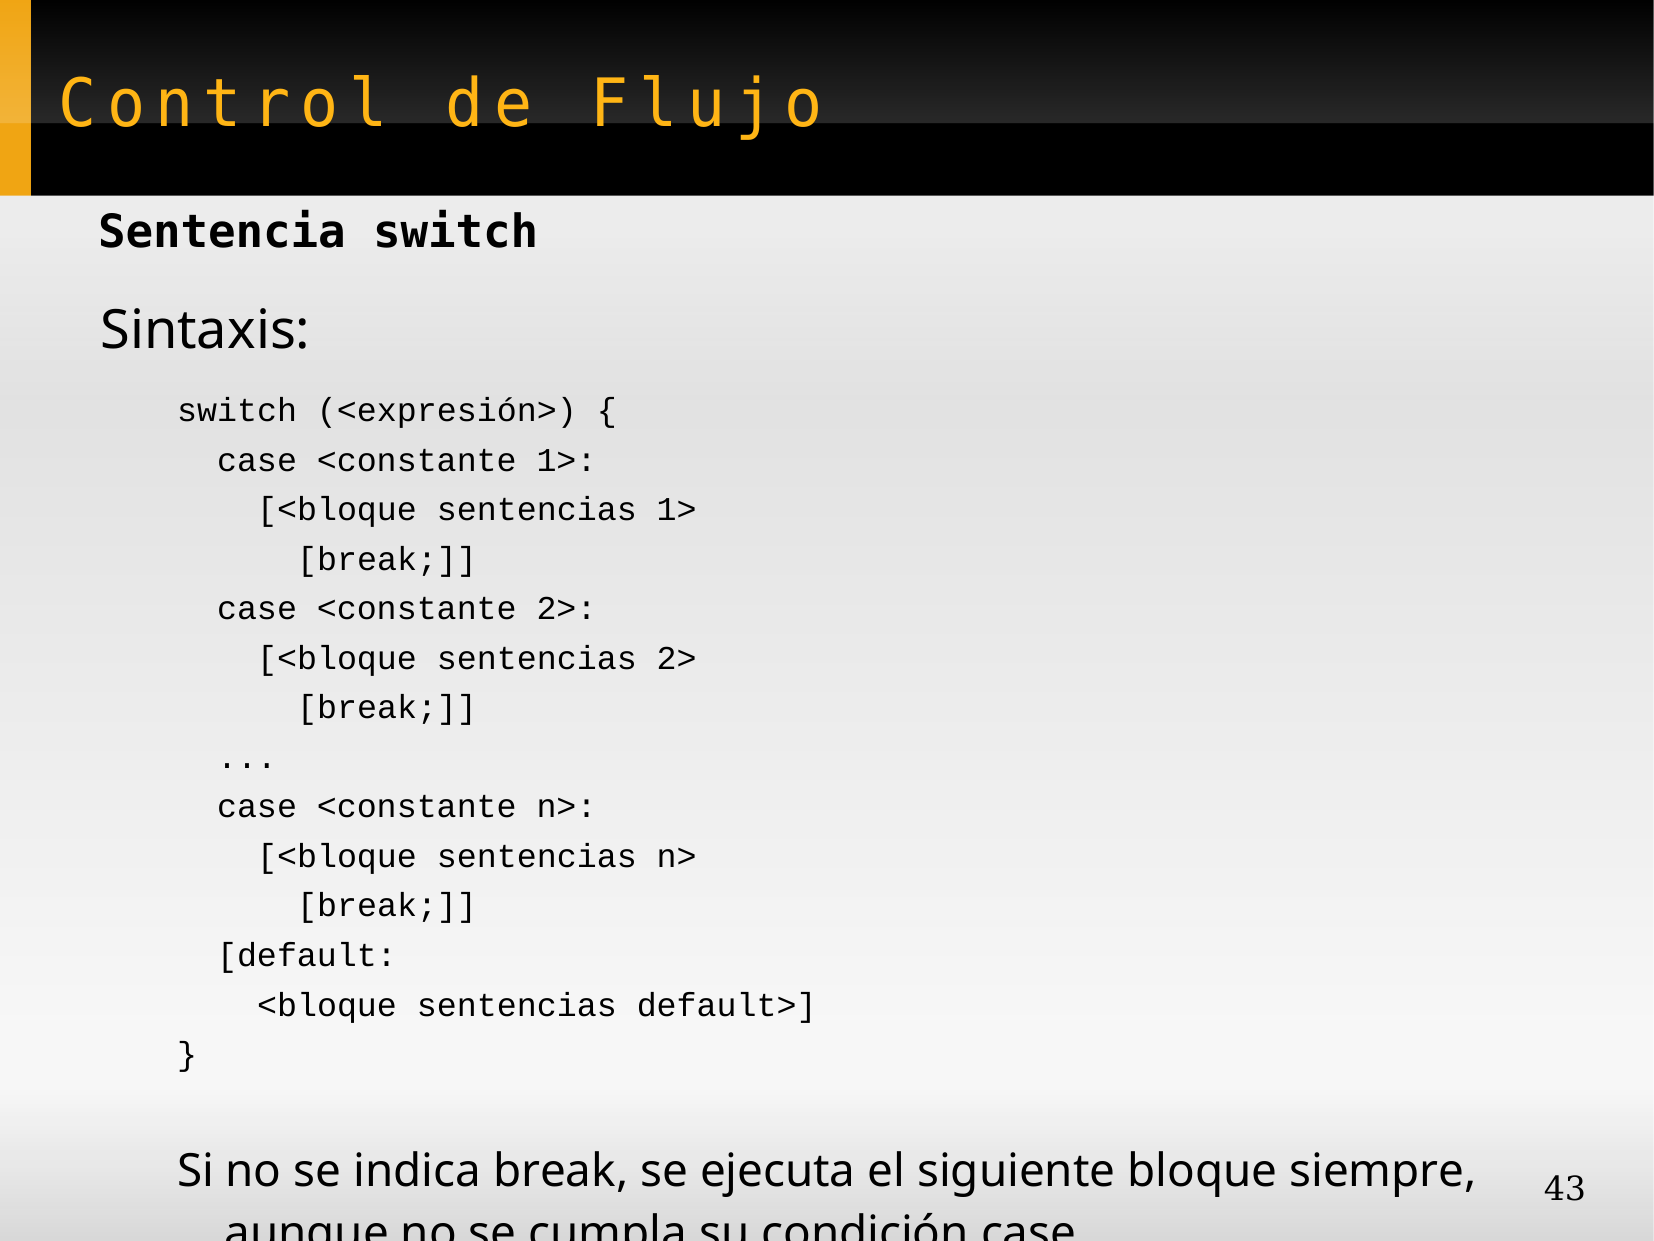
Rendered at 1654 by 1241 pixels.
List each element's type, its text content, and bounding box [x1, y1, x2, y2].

list Sintaxis: switch (<expresión>) { case <constante 1>: [<bloque sentencias 1> [break;]] case <constante 2>: [<bloque sentencias 2> [break;]] ... case <constante n>: [<bloque sentencias n> [break;]] [default: <bloque sentencias default>] } Si no se indica break, se ejecuta el siguiente bloque siempre, aunque no se cumpla su condición case [82, 290, 1571, 1239]
text_box Sentencia switch [83, 197, 553, 266]
title Control de Flujo [59, 29, 1595, 178]
picture [1571, 1177, 1579, 1199]
picture [0, 0, 1654, 1241]
